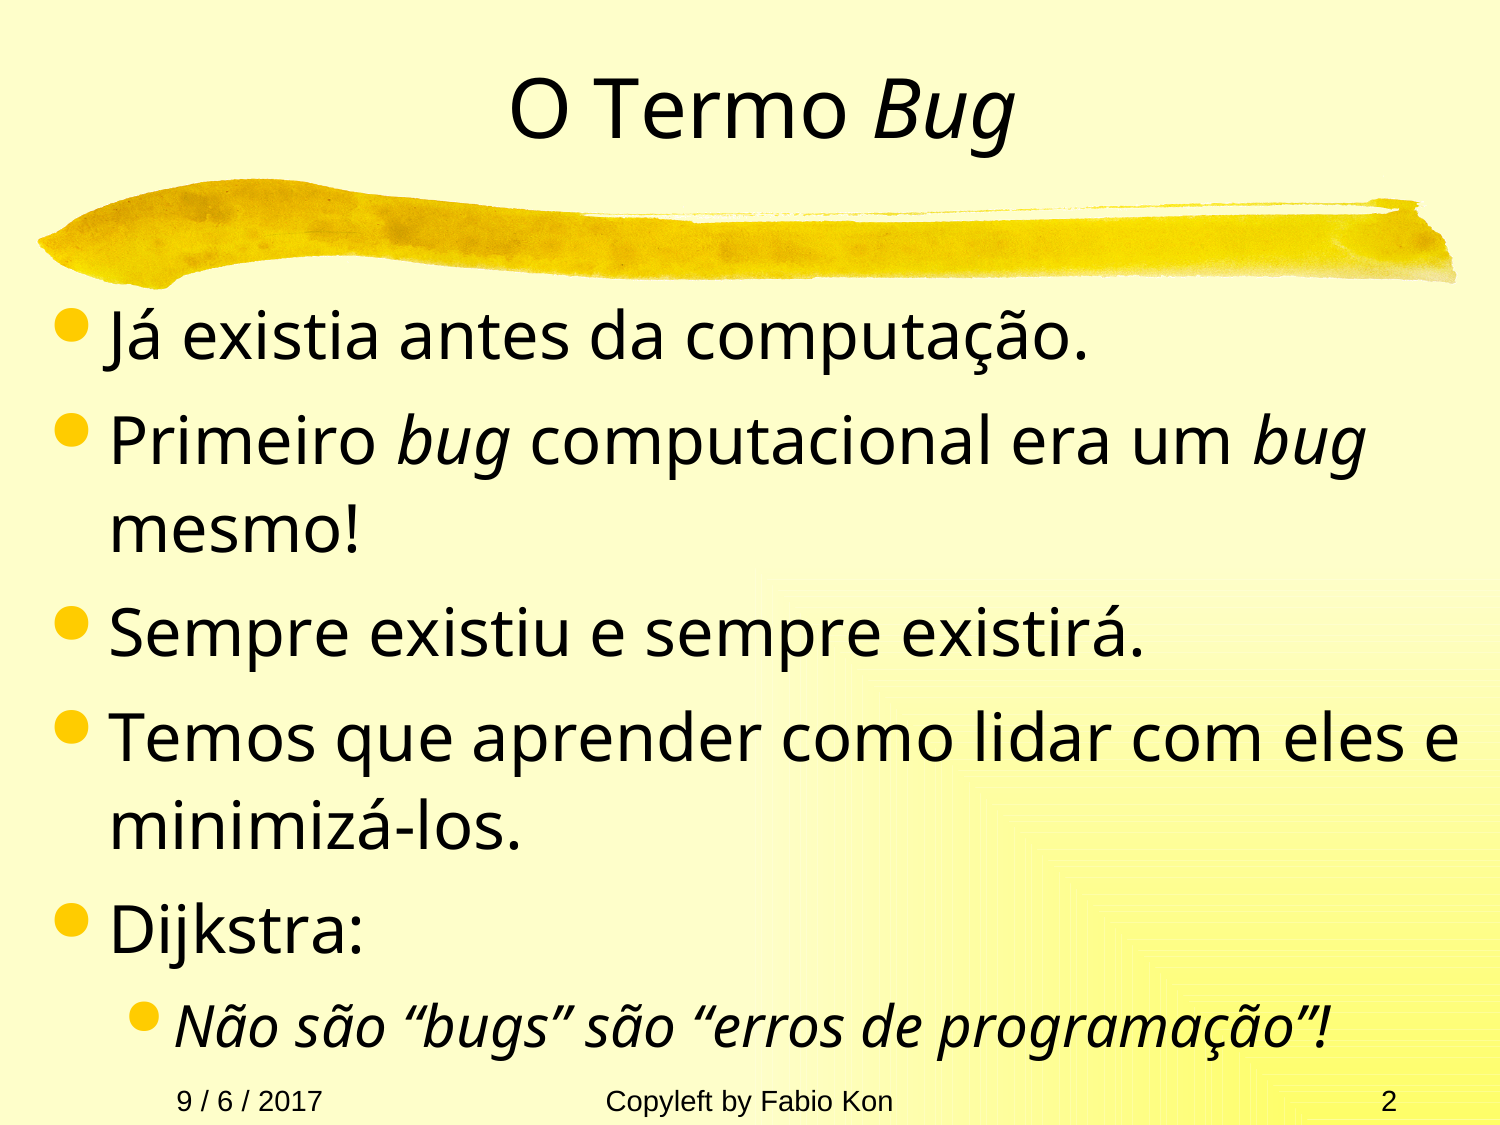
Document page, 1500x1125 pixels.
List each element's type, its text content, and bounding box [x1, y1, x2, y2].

title O Termo Bug [125, 12, 1401, 163]
list Já existia antes da computação. Primeiro bug computacional era um bug mesmo! Sempre existiu e sempre existirá. Temos que aprender como lidar com eles e minimizá-los. Dijkstra: Não são “bugs” são “erros de programação”! [37, 277, 1500, 1067]
picture [24, 174, 1463, 297]
